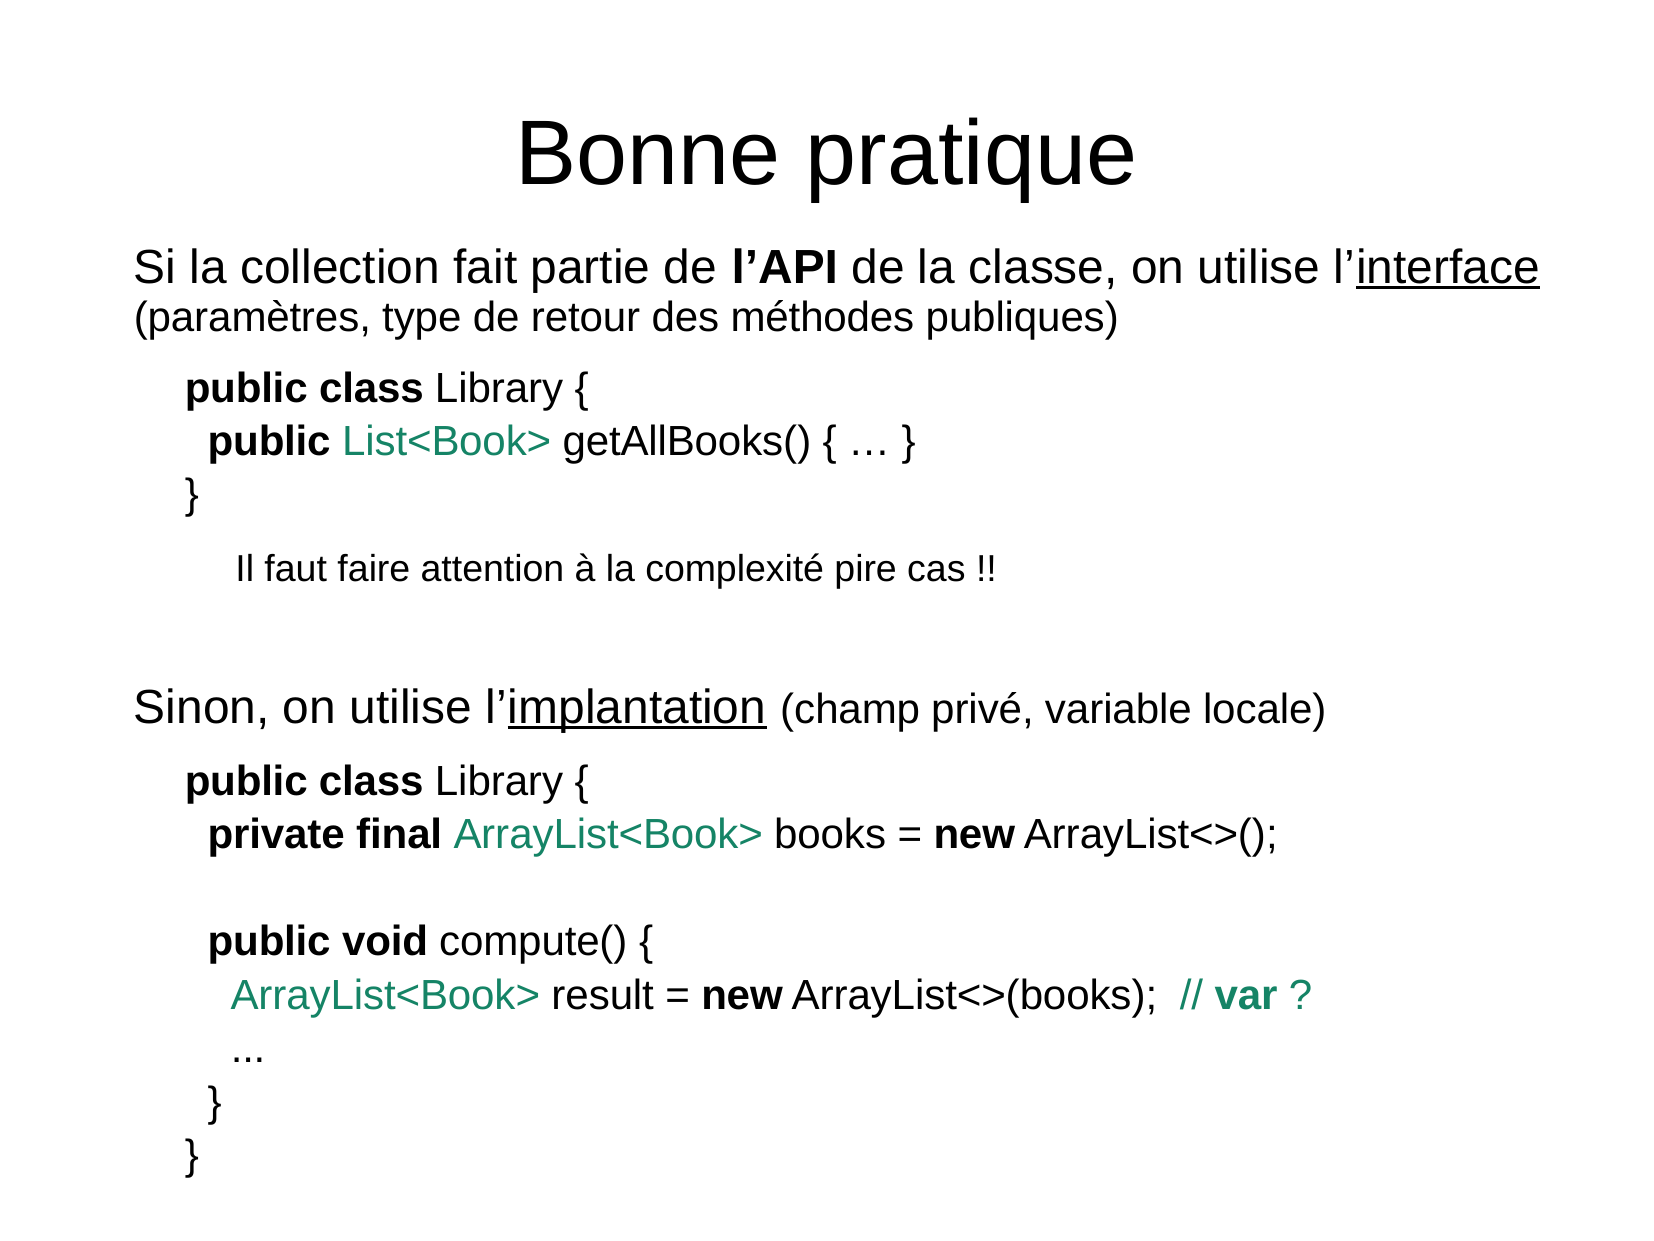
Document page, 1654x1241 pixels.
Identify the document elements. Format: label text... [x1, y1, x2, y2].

list Si la collection fait partie de l’API de la classe, on utilise l’interface (paramètres, type de retour des méthodes publiques) public class Library { public List<Book> getAllBooks() { … } } Sinon, on utilise l’implantation (champ privé, variable locale) public class Library { private final ArrayList<Book> books = new ArrayList<>(); public void compute() { ArrayList<Book> result = new ArrayList<>(books); // var ? ... } } [82, 240, 1571, 1186]
text_box Il faut faire attention à la complexité pire cas !! [145, 540, 1272, 597]
title Bonne pratique [82, 49, 1571, 240]
